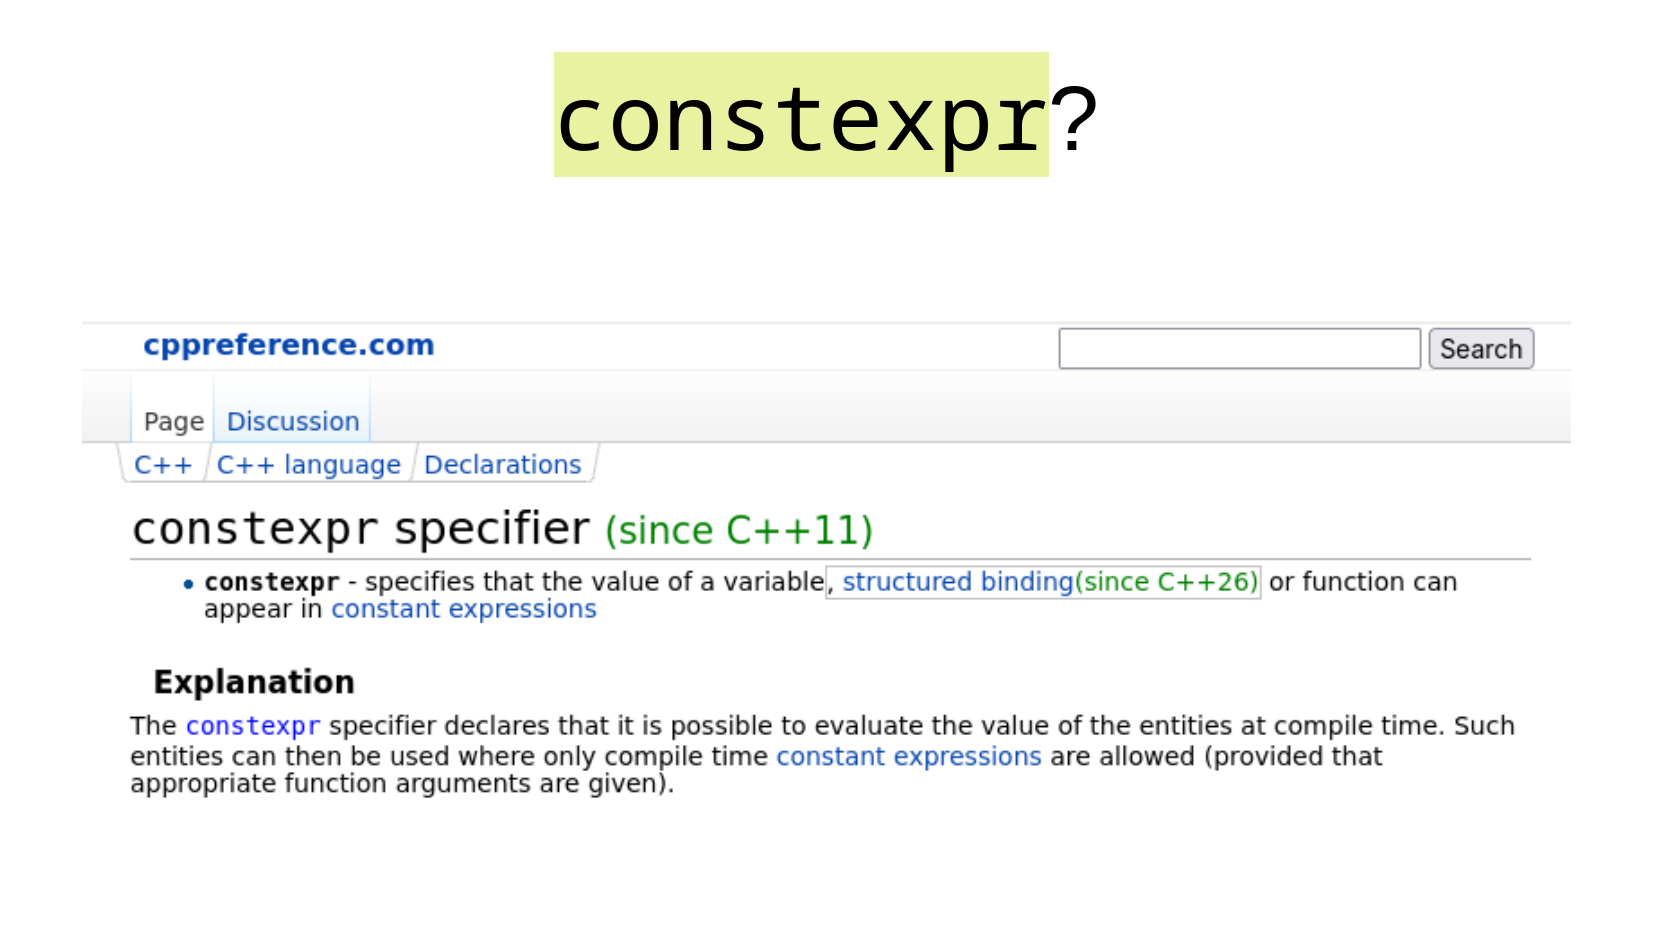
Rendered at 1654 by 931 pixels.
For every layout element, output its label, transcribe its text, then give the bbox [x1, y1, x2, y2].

picture [82, 321, 1571, 807]
title constexpr? [82, 37, 1571, 193]
